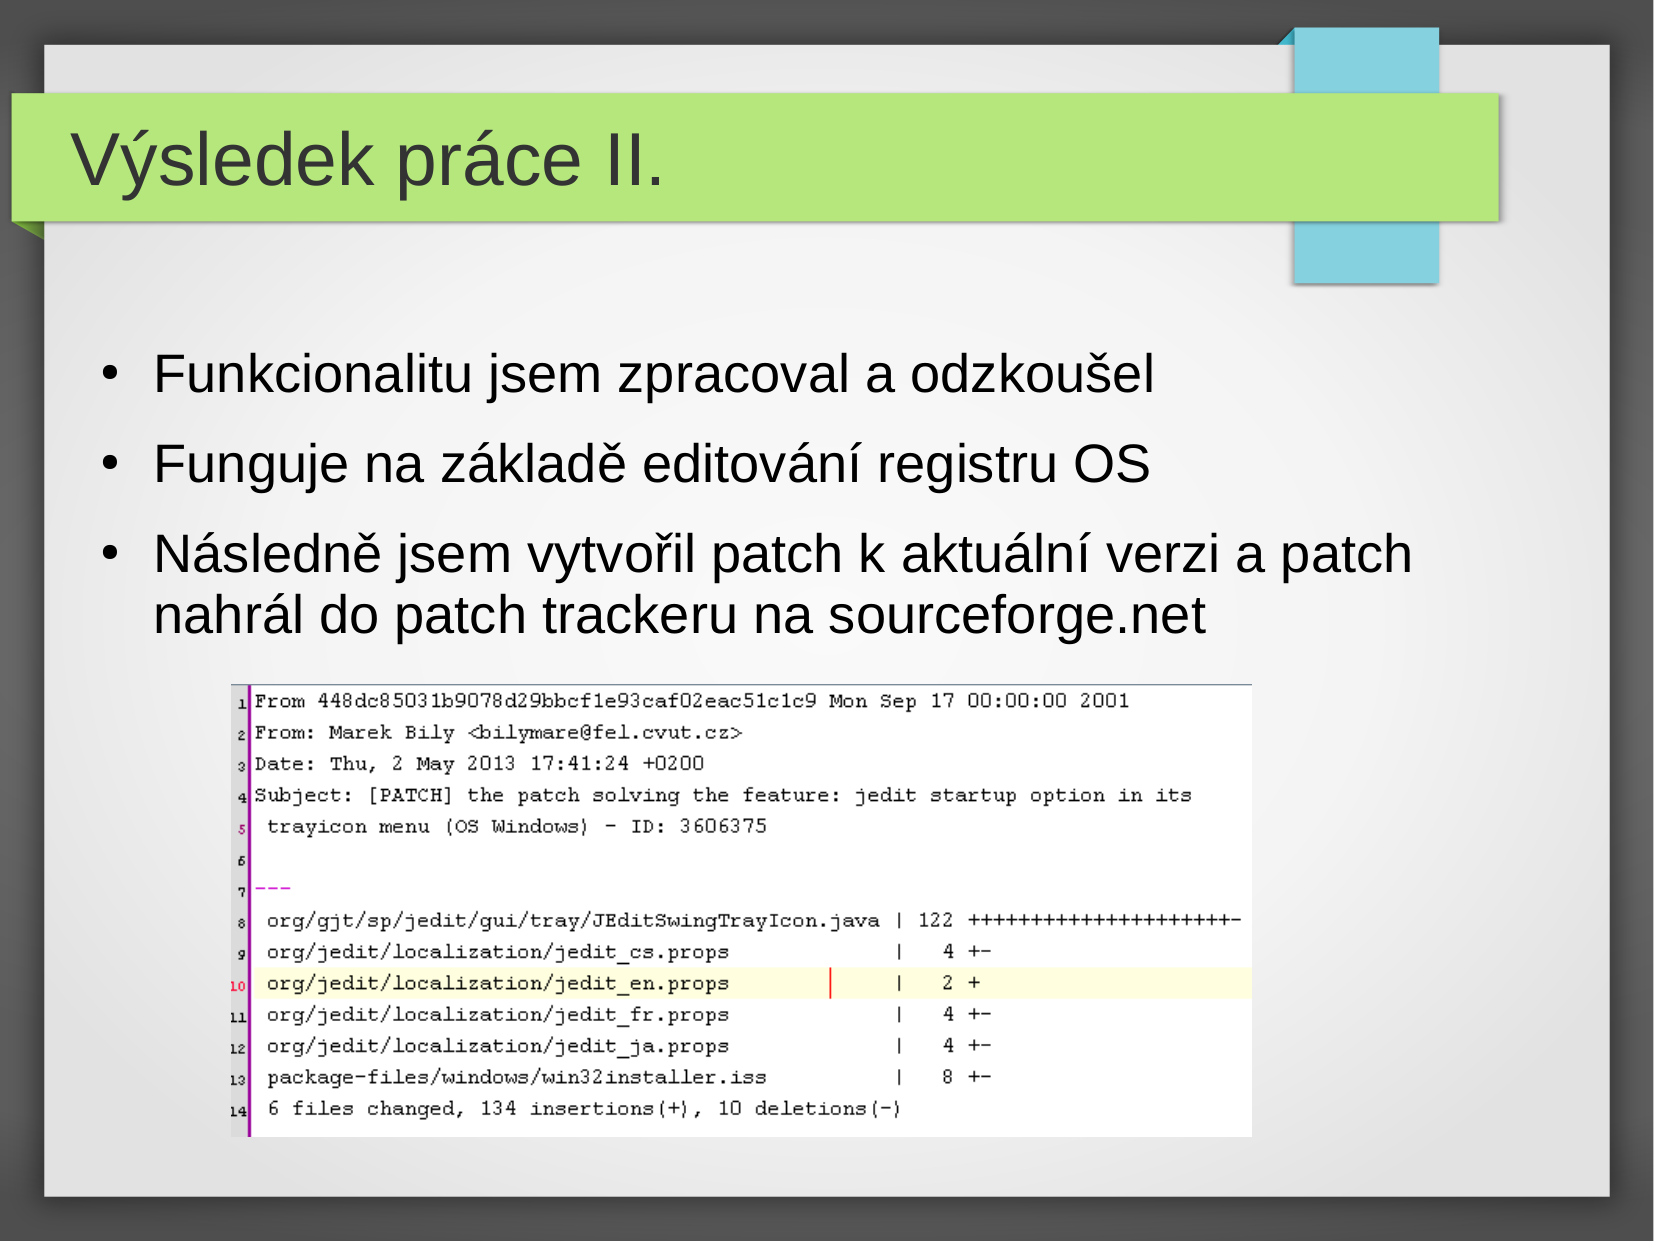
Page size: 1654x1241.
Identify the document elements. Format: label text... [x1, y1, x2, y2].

picture [0, 0, 1654, 1241]
list Funkcionalitu jsem zpracoval a odzkoušel Funguje na základě editování registru OS Následně jsem vytvořil patch k aktuální verzi a patch nahrál do patch trackeru na sourceforge.net [82, 343, 1536, 1063]
title Výsledek práce II. [70, 106, 1229, 213]
